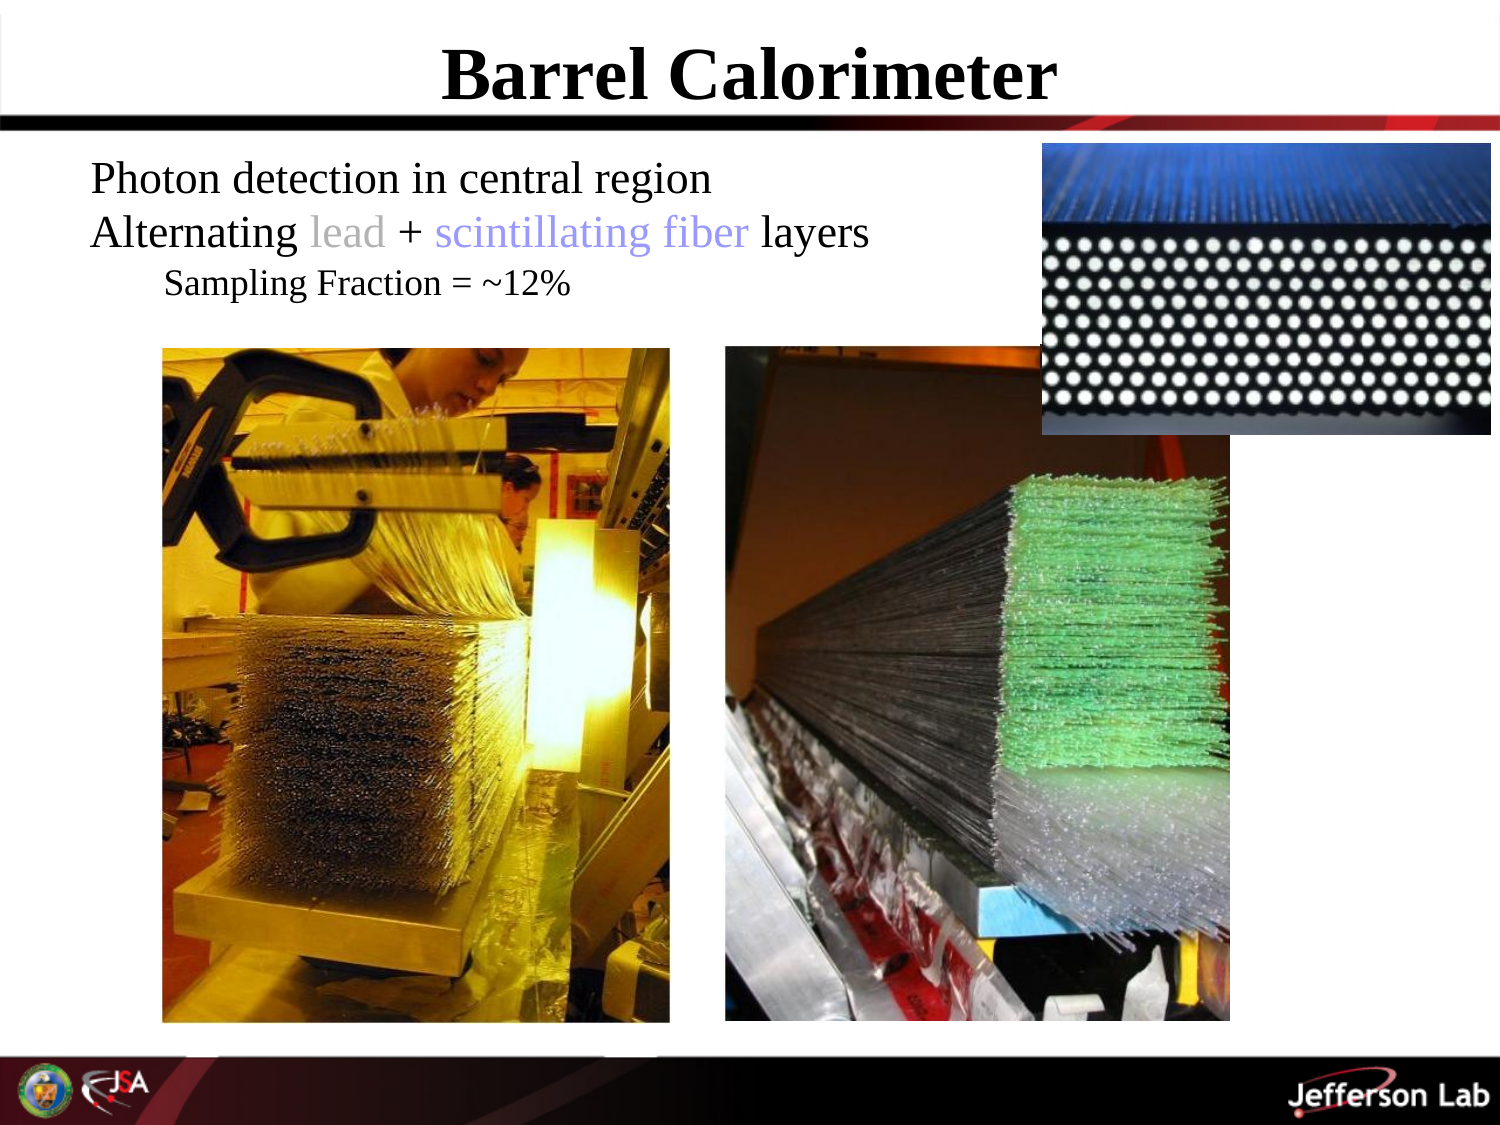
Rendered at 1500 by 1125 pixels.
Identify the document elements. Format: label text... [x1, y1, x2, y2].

picture [0, 0, 1500, 1125]
text_box Photon detection in central region Alternating lead + scintillating fiber layers Sampling Fraction = ~12% [78, 150, 1039, 315]
title Barrel Calorimeter [112, 0, 1388, 151]
